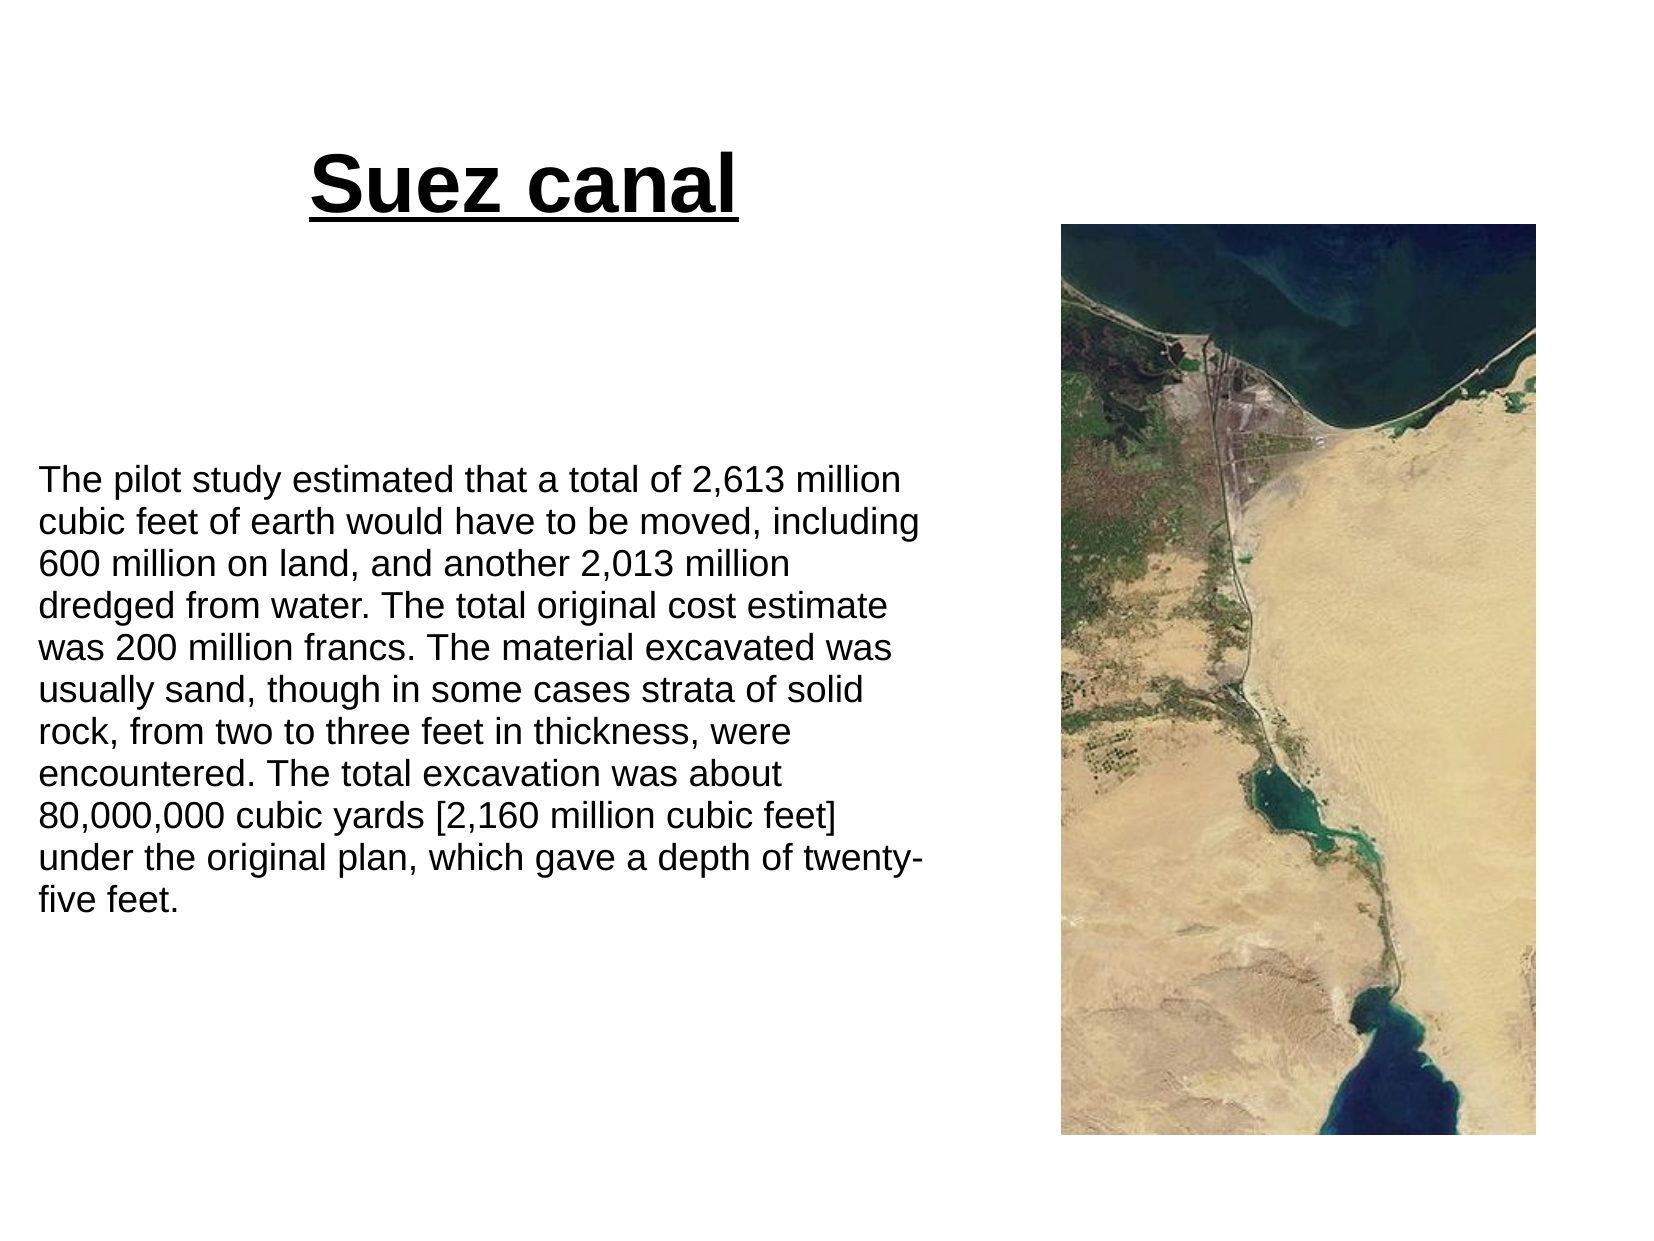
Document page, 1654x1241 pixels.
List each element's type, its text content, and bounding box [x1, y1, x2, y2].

picture [1061, 224, 1536, 1136]
text_box Suez canal [106, 129, 922, 238]
text_box The pilot study estimated that a total of 2,613 million cubic feet of earth would have to be moved, including 600 million on land, and another 2,013 million dredged from water. The total original cost estimate was 200 million francs. The material excavated was usually sand, though in some cases strata of solid rock, from two to three feet in thickness, were encountered. The total excavation was about 80,000,000 cubic yards [2,160 million cubic feet] under the original plan, which gave a depth of twenty-five feet. [23, 409, 945, 929]
